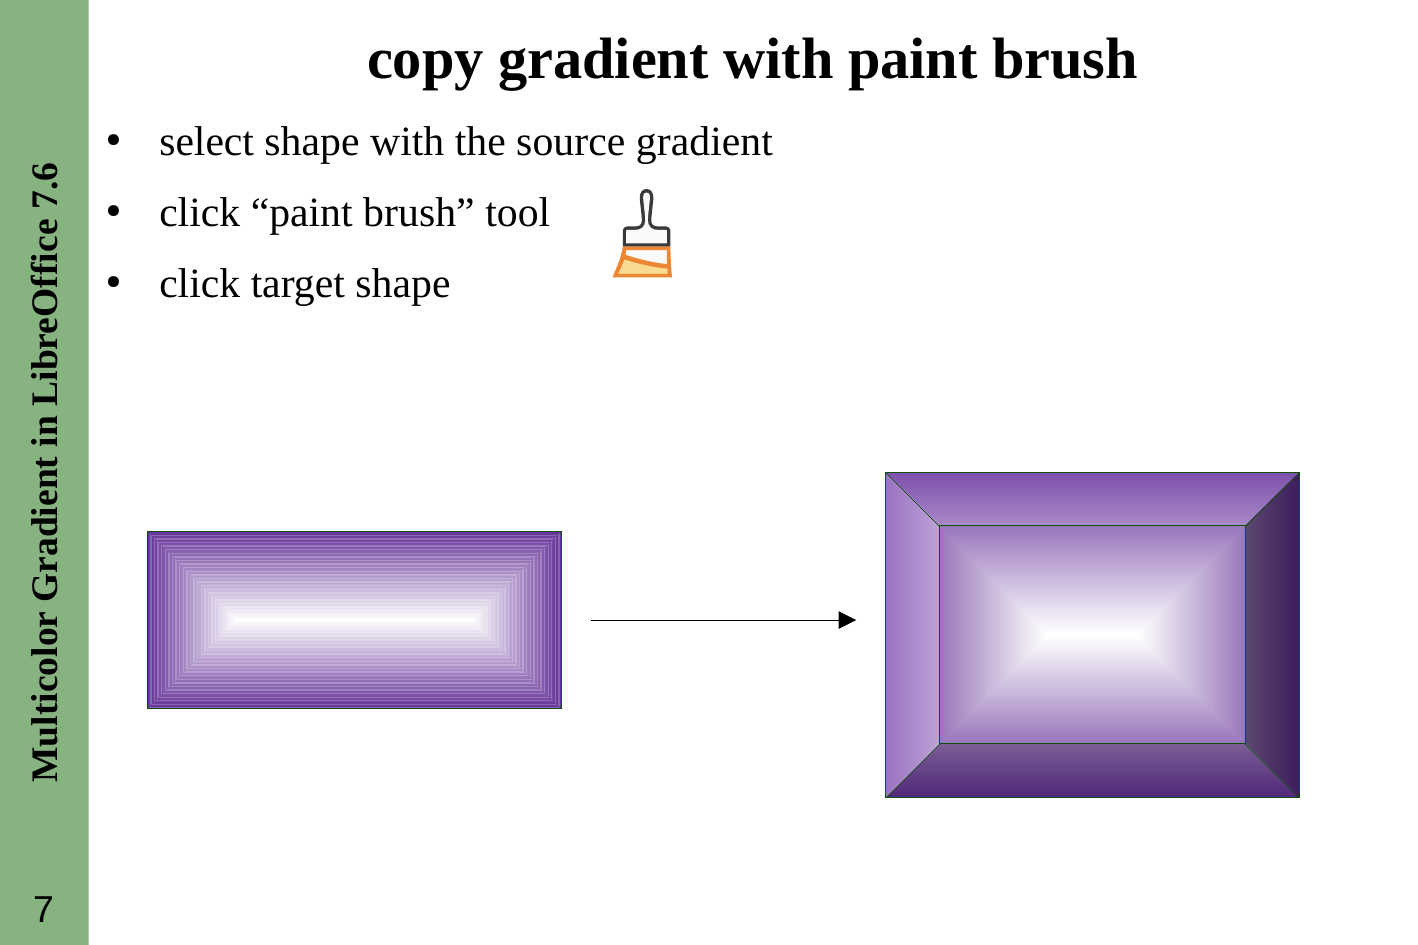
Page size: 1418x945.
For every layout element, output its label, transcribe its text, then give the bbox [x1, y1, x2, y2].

list select shape with the source gradient click “paint brush” tool click target shape [88, 118, 798, 355]
text_box [887, 472, 1300, 798]
title copy gradient with paint brush [88, 0, 1418, 119]
picture [590, 177, 703, 290]
text_box [147, 531, 562, 709]
